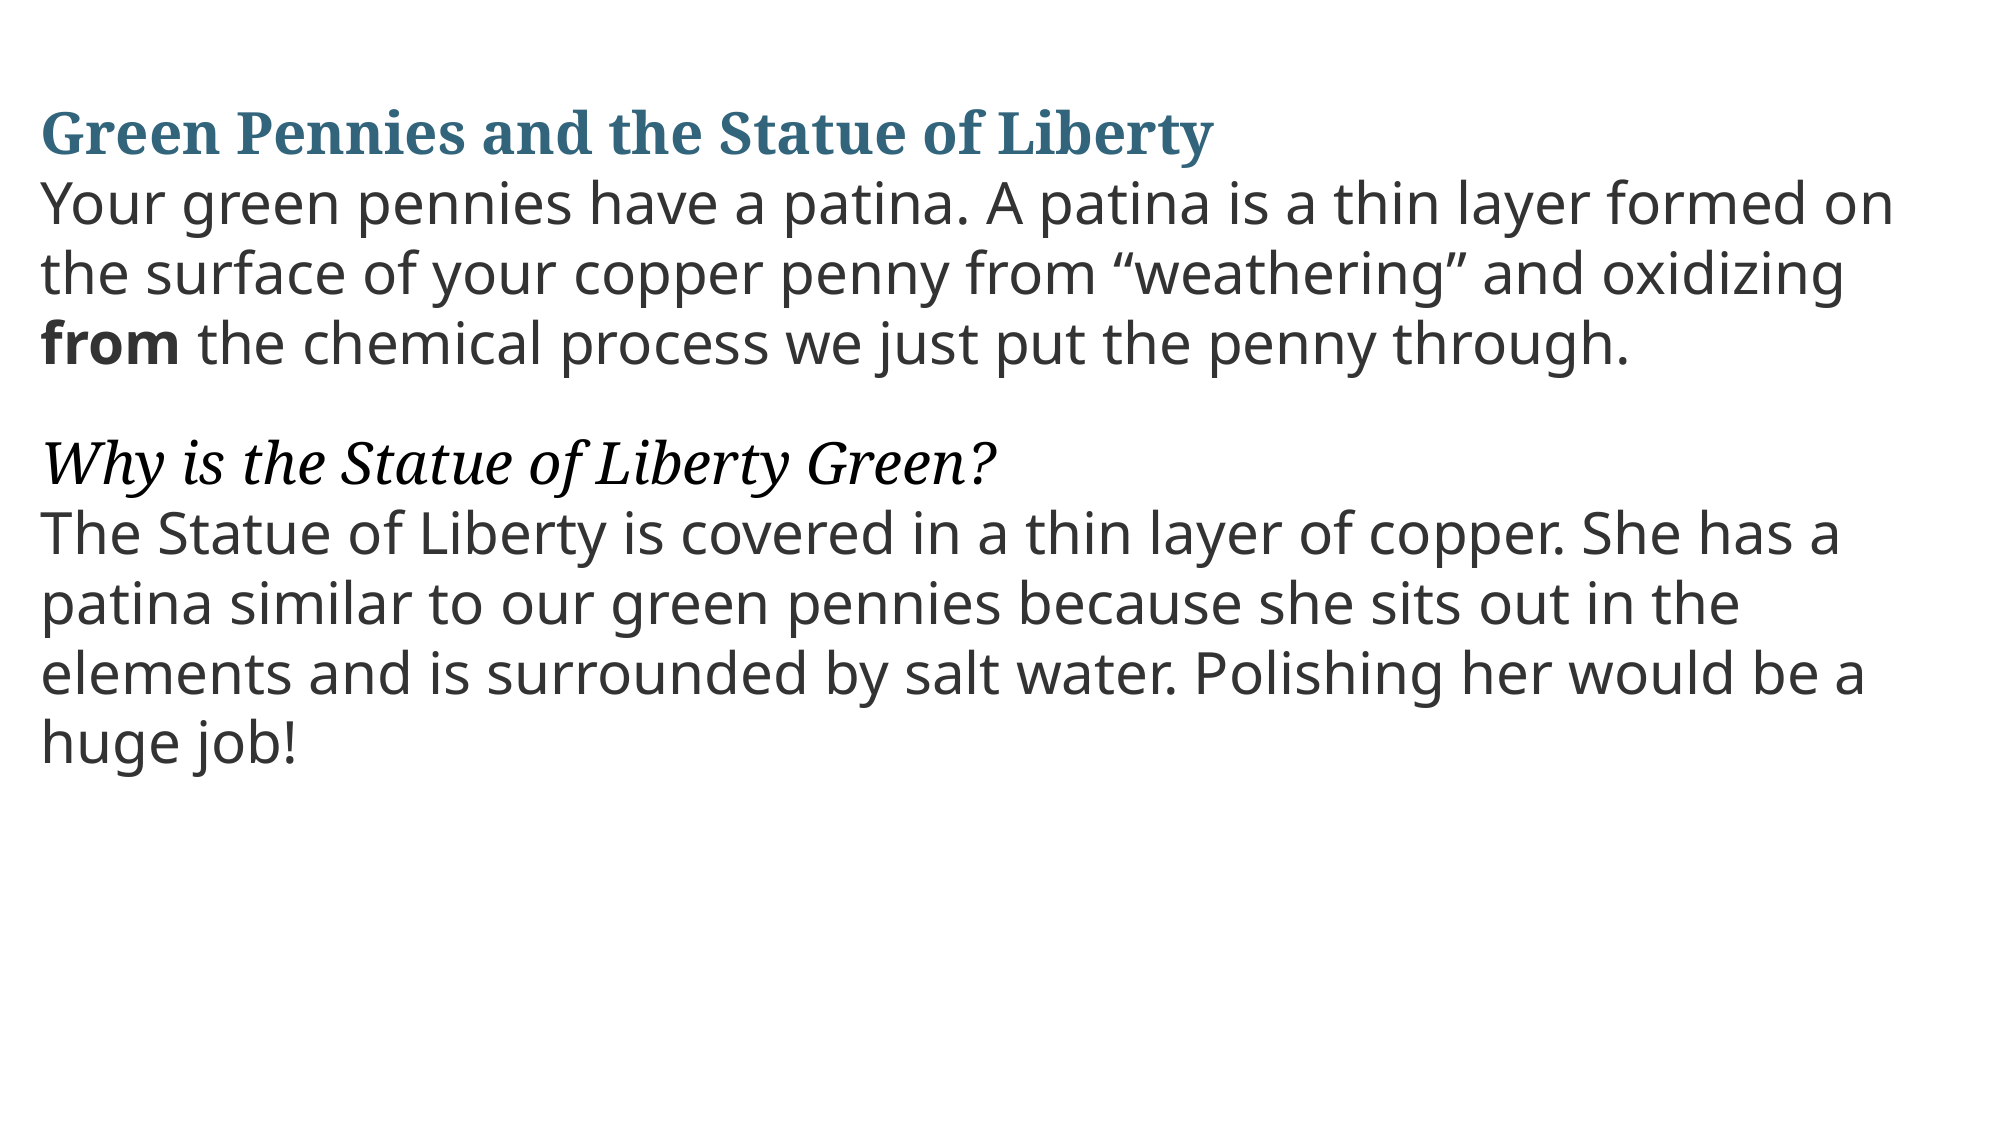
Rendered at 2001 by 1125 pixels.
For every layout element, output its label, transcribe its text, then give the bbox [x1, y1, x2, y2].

text_box Green Pennies and the Statue of Liberty Your green pennies have a patina. A patina is a thin layer formed on the surface of your copper penny from “weathering” and oxidizing from the chemical process we just put the penny through. Why is the Statue of Liberty Green? The Statue of Liberty is covered in a thin layer of copper. She has a patina similar to our green pennies because she sits out in the elements and is surrounded by salt water. Polishing her would be a huge job! [25, 88, 1949, 720]
